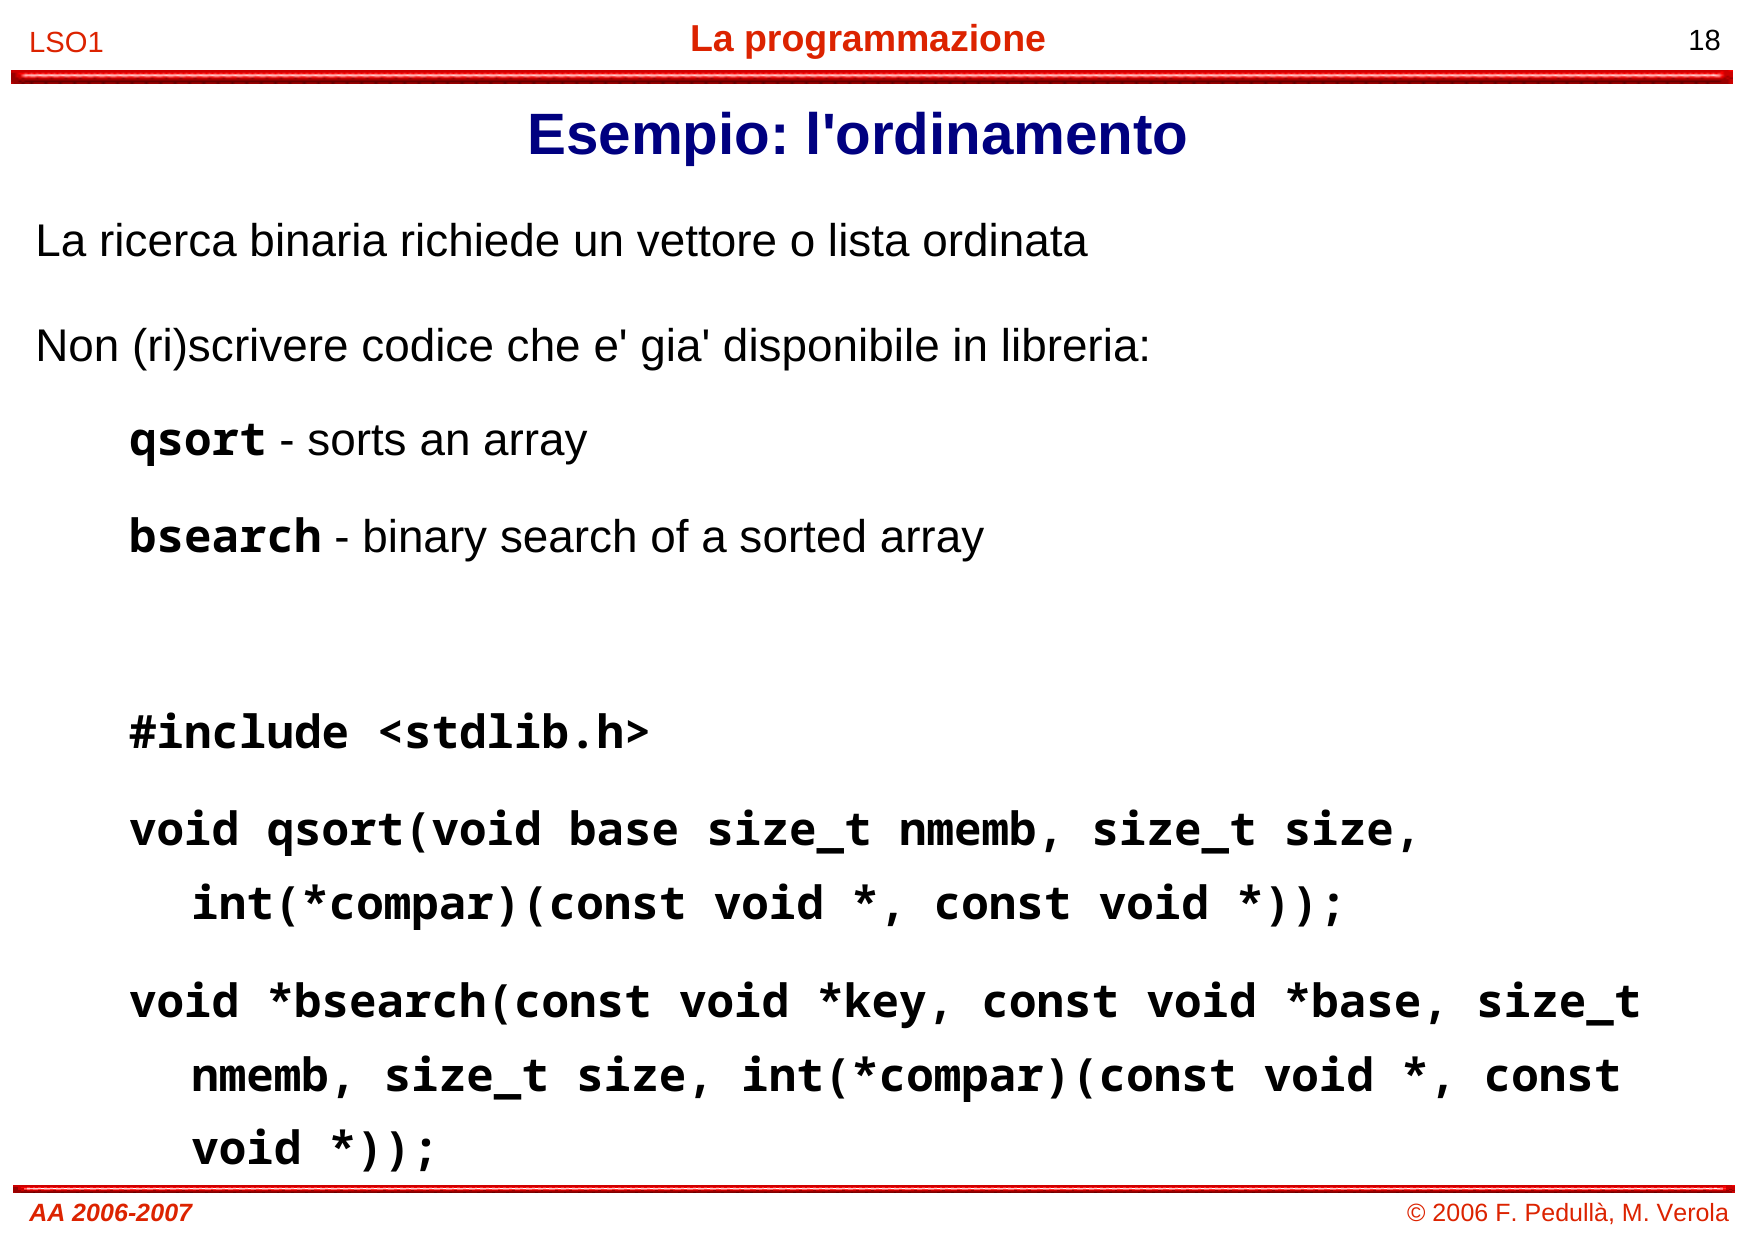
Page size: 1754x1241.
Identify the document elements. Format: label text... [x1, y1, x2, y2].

text_box Esempio: l'ordinamento [386, 98, 1330, 187]
picture [11, 70, 1733, 84]
list La ricerca binaria richiede un vettore o lista ordinata Non (ri)scrivere codice che e' gia' disponibile in libreria: qsort - sorts an array bsearch - binary search of a sorted array #include <stdlib.h> void qsort(void base size_t nmemb, size_t size, int(*compar)(const void *, const void *)); void *bsearch(const void *key, const void *base, size_t nmemb, size_t size, int(*compar)(const void *, const void *)); [35, 215, 1717, 1159]
picture [13, 1185, 1735, 1193]
